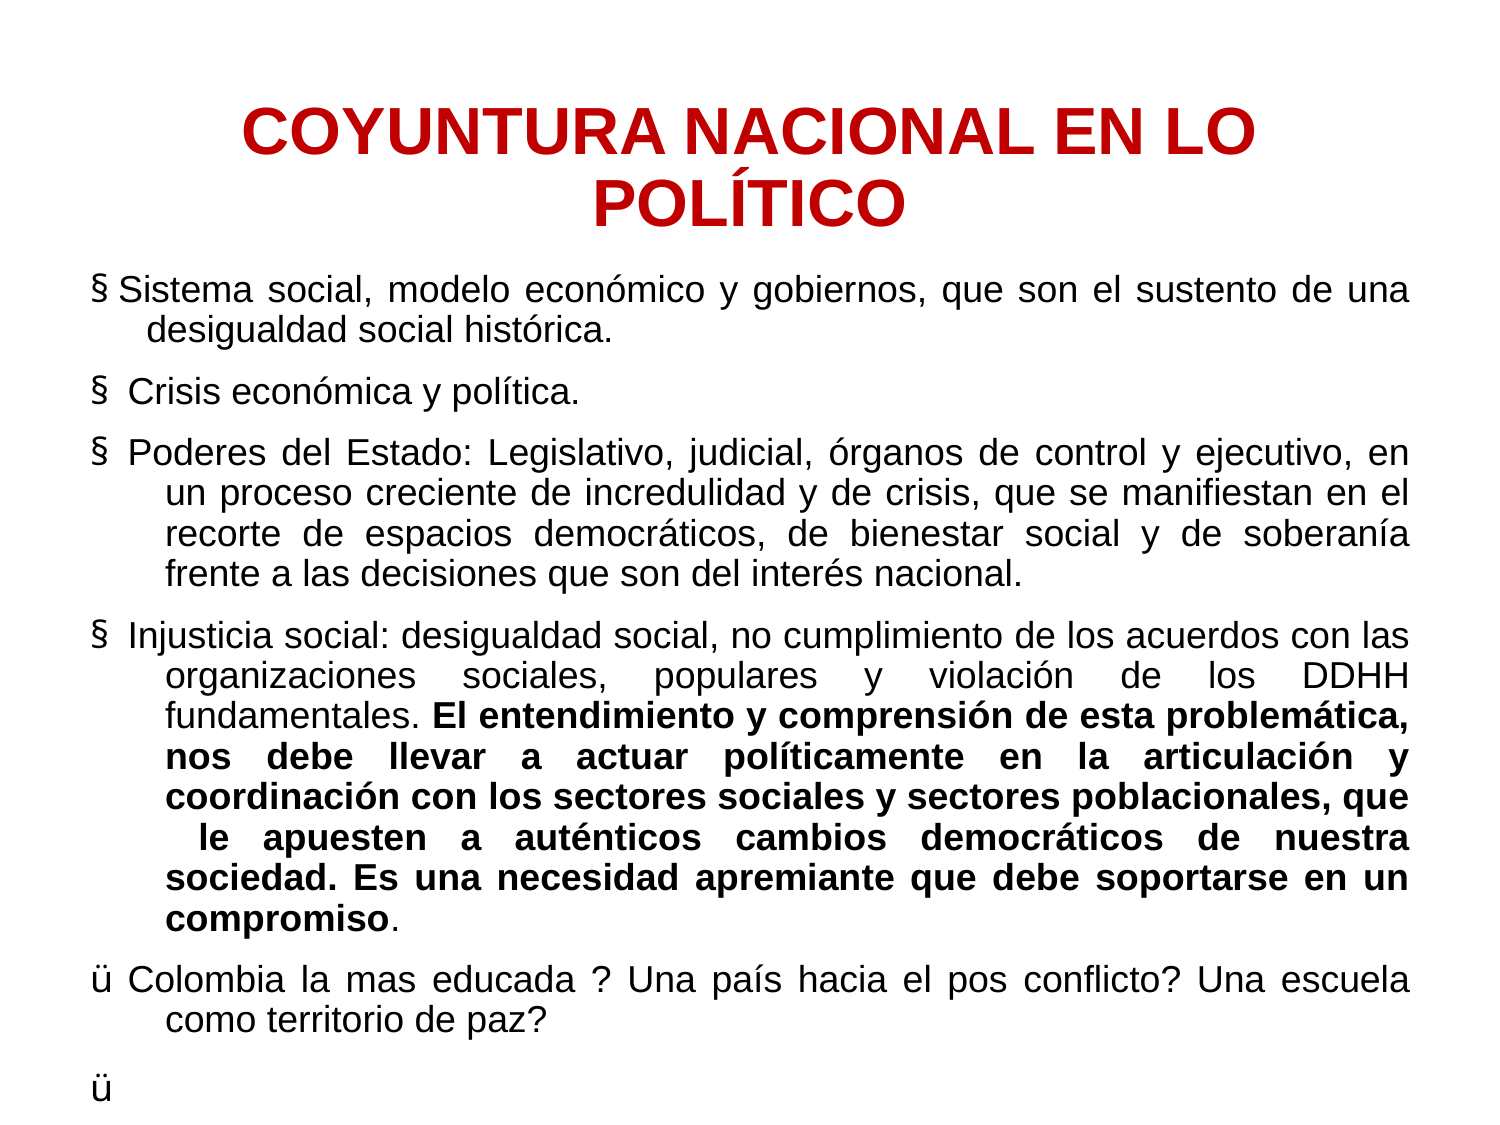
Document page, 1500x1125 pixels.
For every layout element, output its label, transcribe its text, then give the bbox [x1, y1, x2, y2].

title COYUNTURA NACIONAL EN LO POLÍTICO [103, 59, 1397, 262]
list Sistema social, modelo económico y gobiernos, que son el sustento de una desigualdad social histórica. Crisis económica y política. Poderes del Estado: Legislativo, judicial, órganos de control y ejecutivo, en un proceso creciente de incredulidad y de crisis, que se manifiestan en el recorte de espacios democráticos, de bienestar social y de soberanía frente a las decisiones que son del interés nacional. Injusticia social: desigualdad social, no cumplimiento de los acuerdos con las organizaciones sociales, populares y violación de los DDHH fundamentales. El entendimiento y comprensión de esta problemática, nos debe llevar a actuar políticamente en la articulación y coordinación con los sectores sociales y sectores poblacionales, que le apuesten a auténticos cambios democráticos de nuestra sociedad. Es una necesidad apremiante que debe soportarse en un compromiso. Colombia la mas educada ? Una país hacia el pos conflicto? Una escuela como territorio de paz? [75, 262, 1426, 1097]
